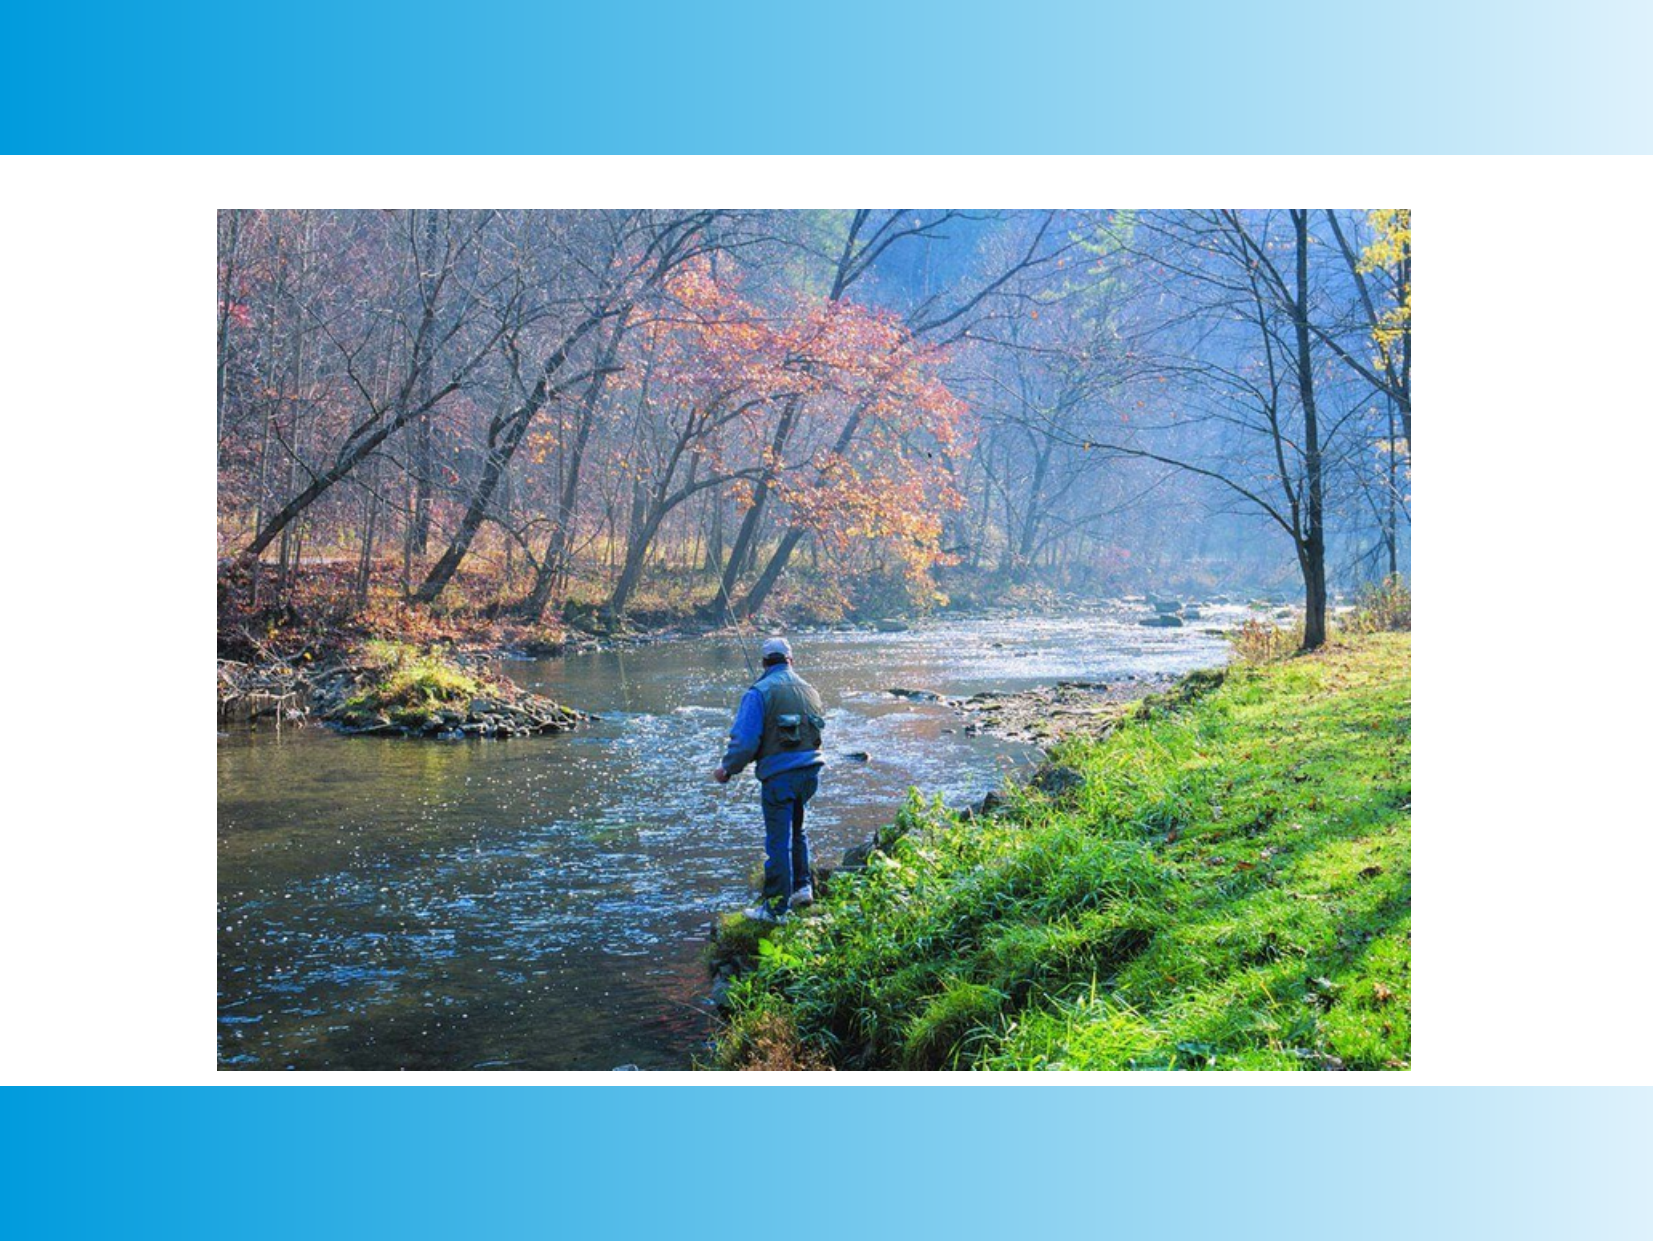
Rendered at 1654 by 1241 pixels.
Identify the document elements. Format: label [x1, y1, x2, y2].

picture [217, 209, 1411, 1072]
